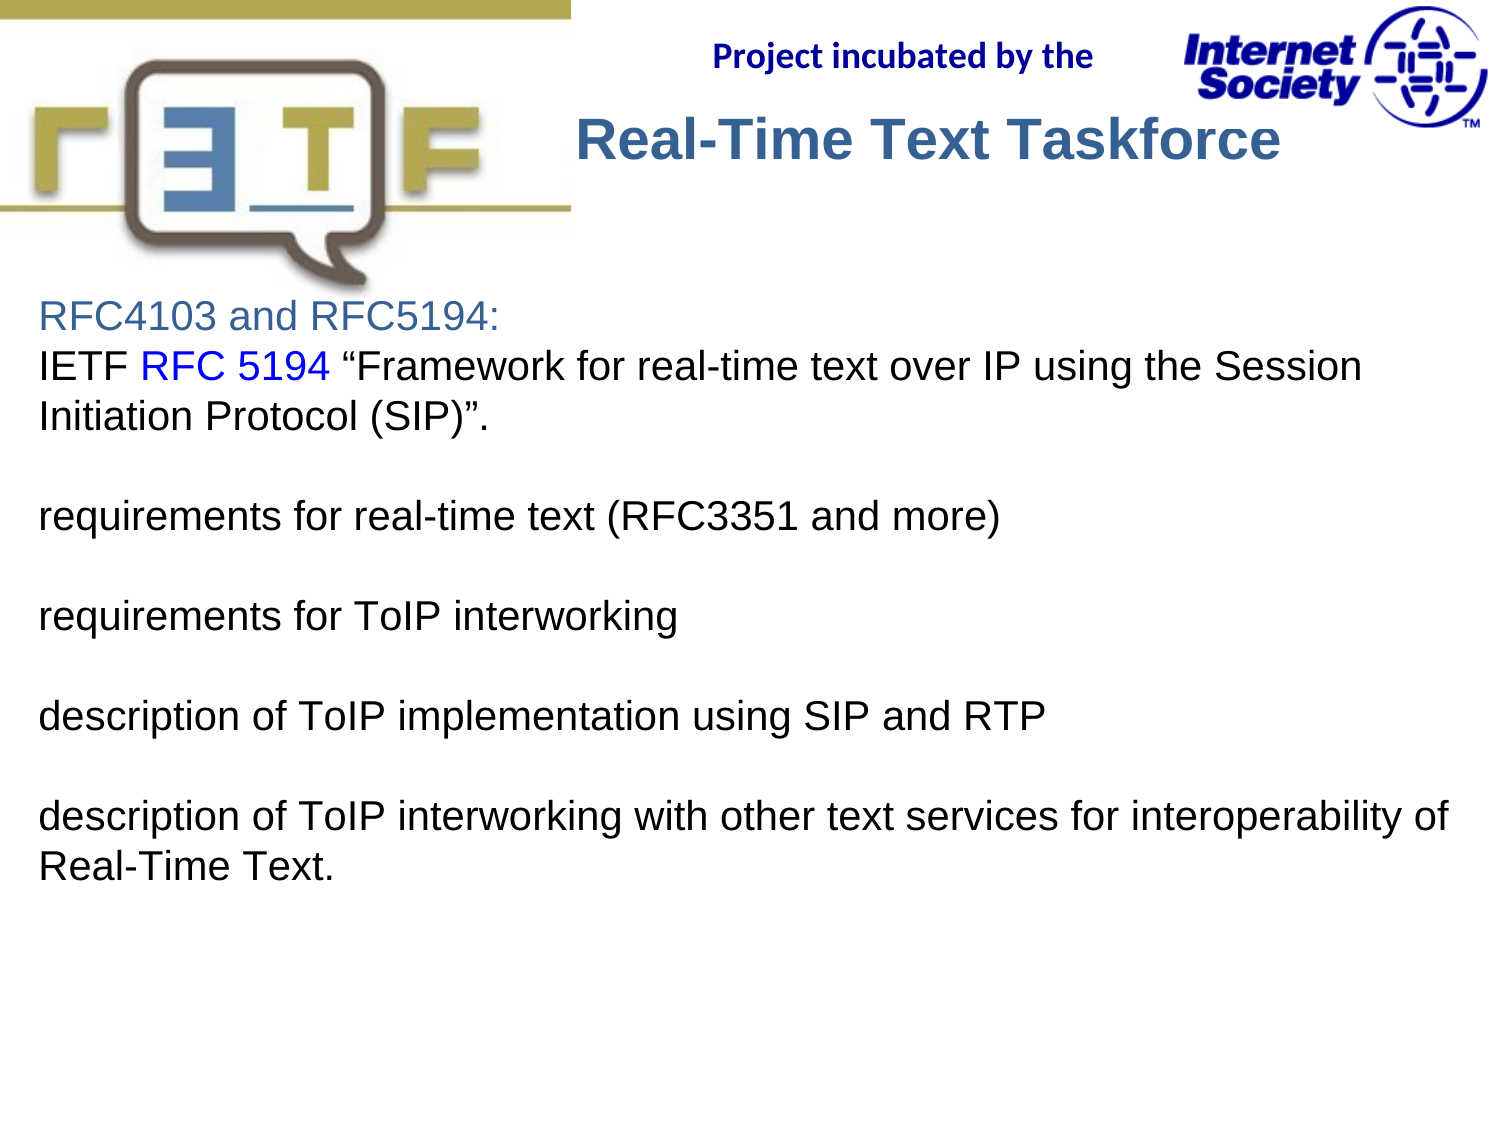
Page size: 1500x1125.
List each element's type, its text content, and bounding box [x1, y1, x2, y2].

text_box RFC4103 and RFC5194: IETF RFC 5194 “Framework for real-time text over IP using the Session Initiation Protocol (SIP)”. requirements for real-time text (RFC3351 and more) requirements for ToIP interworking description of ToIP implementation using SIP and RTP description of ToIP interworking with other text services for interoperability of Real-Time Text. [23, 281, 1500, 897]
picture [0, 0, 571, 300]
picture [1183, 5, 1489, 129]
